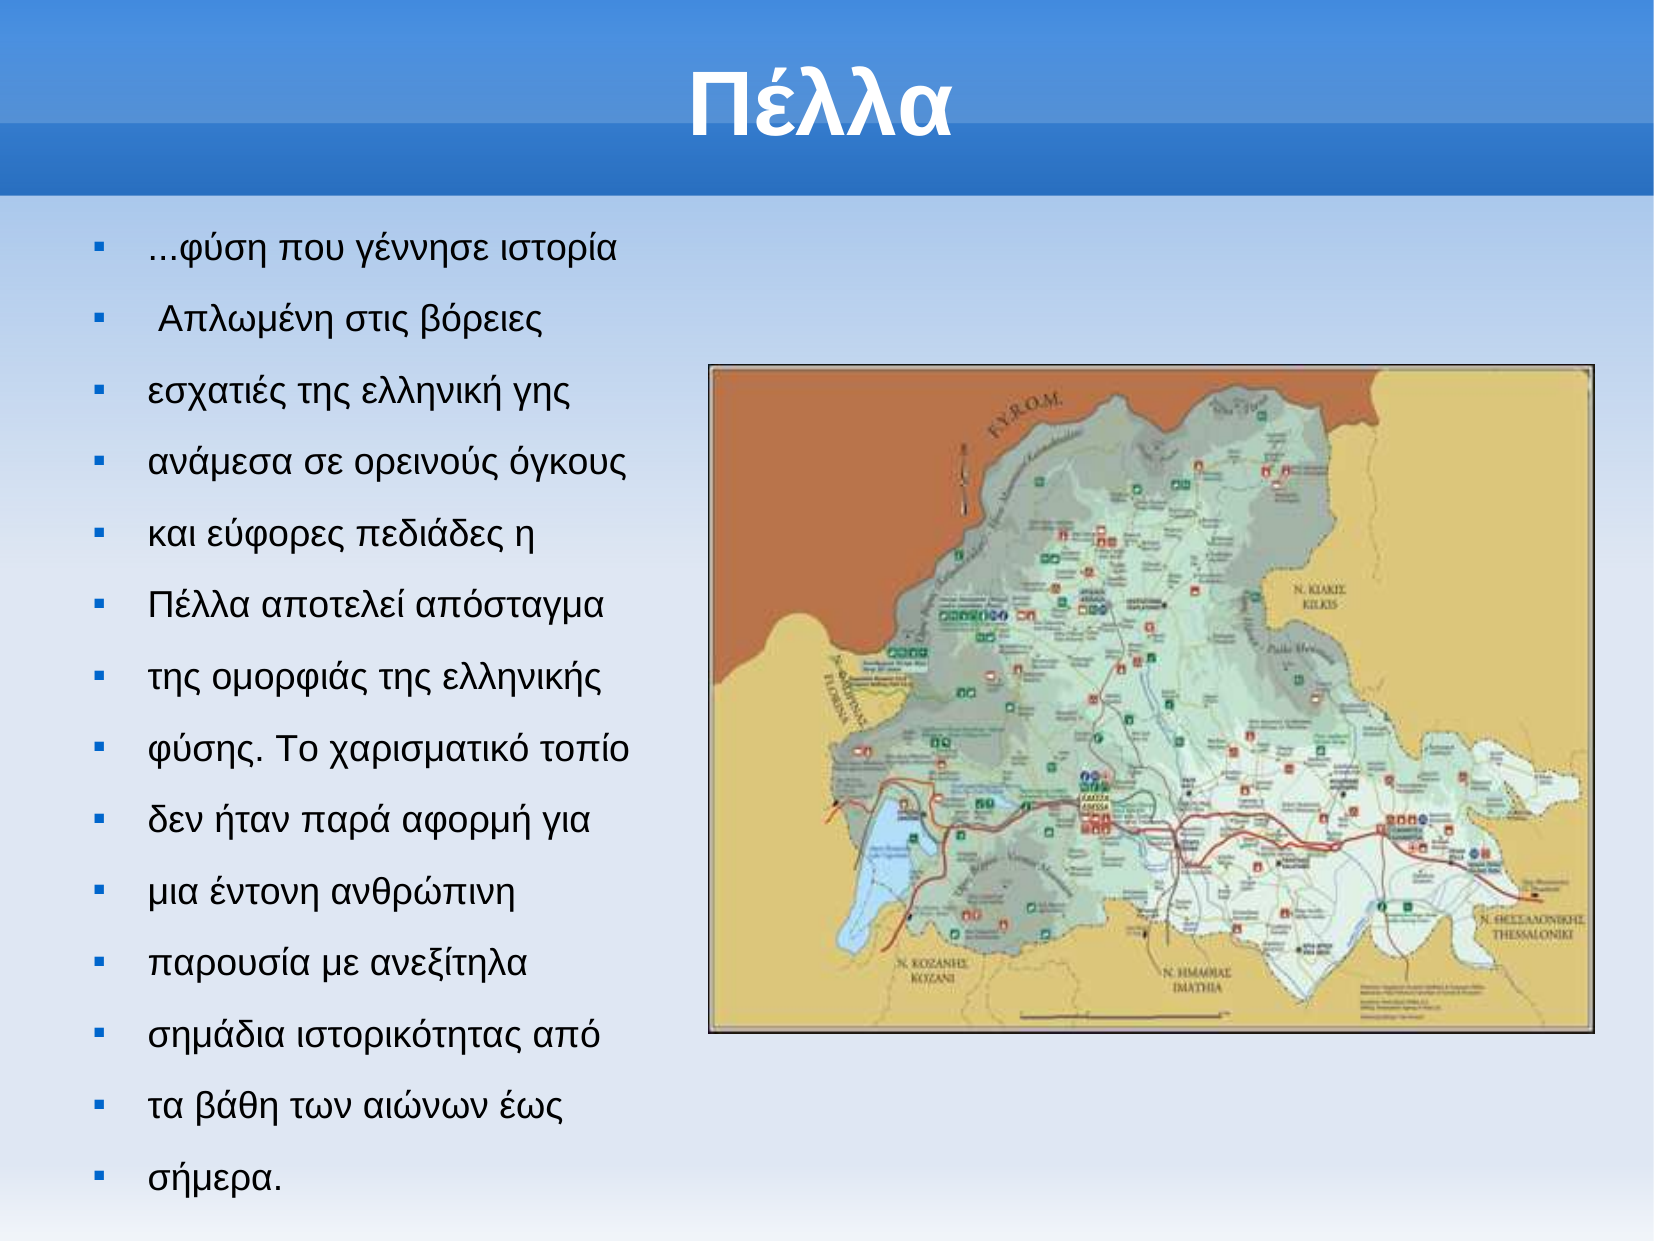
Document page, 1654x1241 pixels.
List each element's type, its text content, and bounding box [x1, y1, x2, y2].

picture [0, 0, 1654, 1241]
list ...φύση που γέννησε ιστορία Απλωμένη στις βόρειες εσχατιές της ελληνική γης ανάμεσα σε ορεινούς όγκους και εύφορες πεδιάδες η Πέλλα αποτελεί απόσταγμα της ομορφιάς της ελληνικής φύσης. Το χαρισματικό τοπίο δεν ήταν παρά αφορμή για μια έντονη ανθρώπινη παρουσία με ανεξίτηλα σημάδια ιστορικότητας από τα βάθη των αιώνων έως σήμερα. [76, 226, 1565, 1199]
title Πέλλα [76, 0, 1565, 208]
